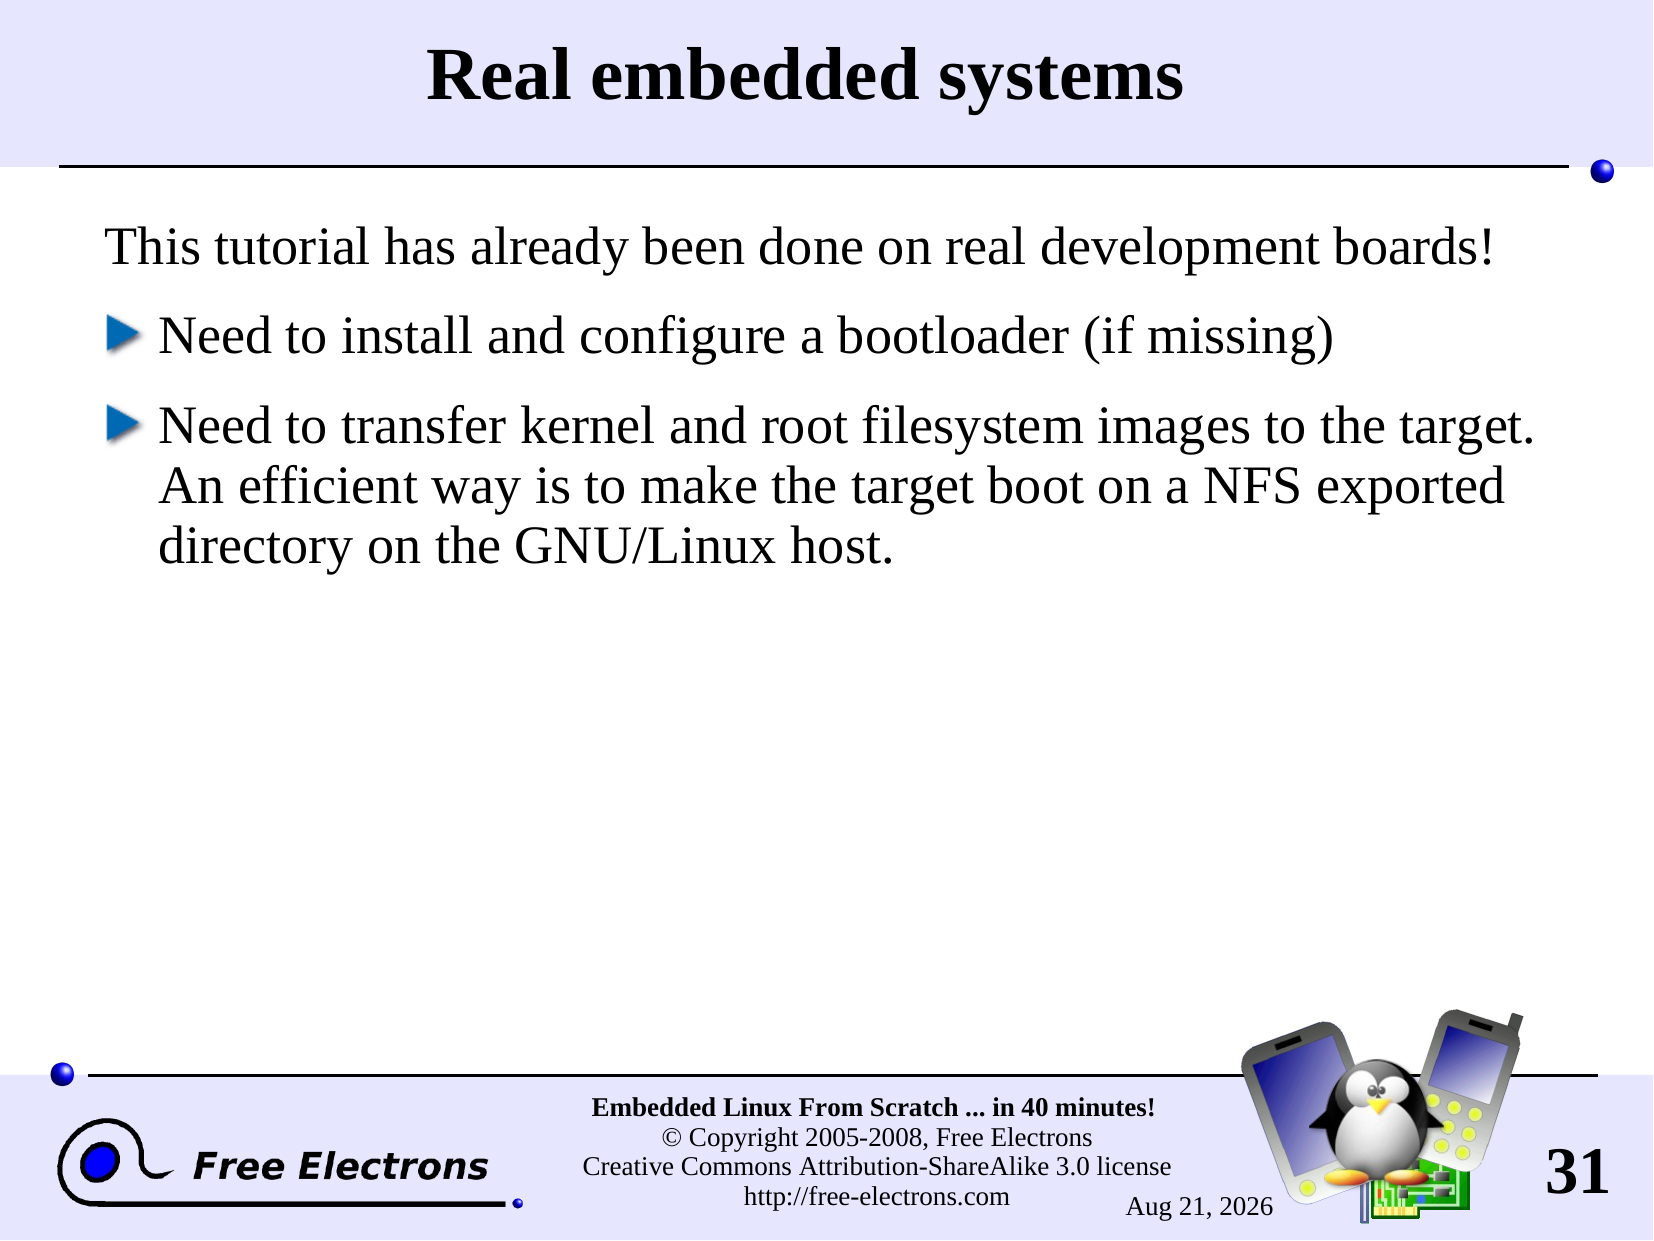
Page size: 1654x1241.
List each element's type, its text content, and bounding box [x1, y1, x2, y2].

title Real embedded systems [60, 25, 1551, 124]
list This tutorial has already been done on real development boards! Need to install and configure a bootloader (if missing) Need to transfer kernel and root filesystem images to the target. An efficient way is to make the target boot on a NFS exported directory on the GNU/Linux host. [87, 216, 1565, 1066]
picture [50, 1107, 527, 1216]
picture [1231, 1066, 1521, 1241]
